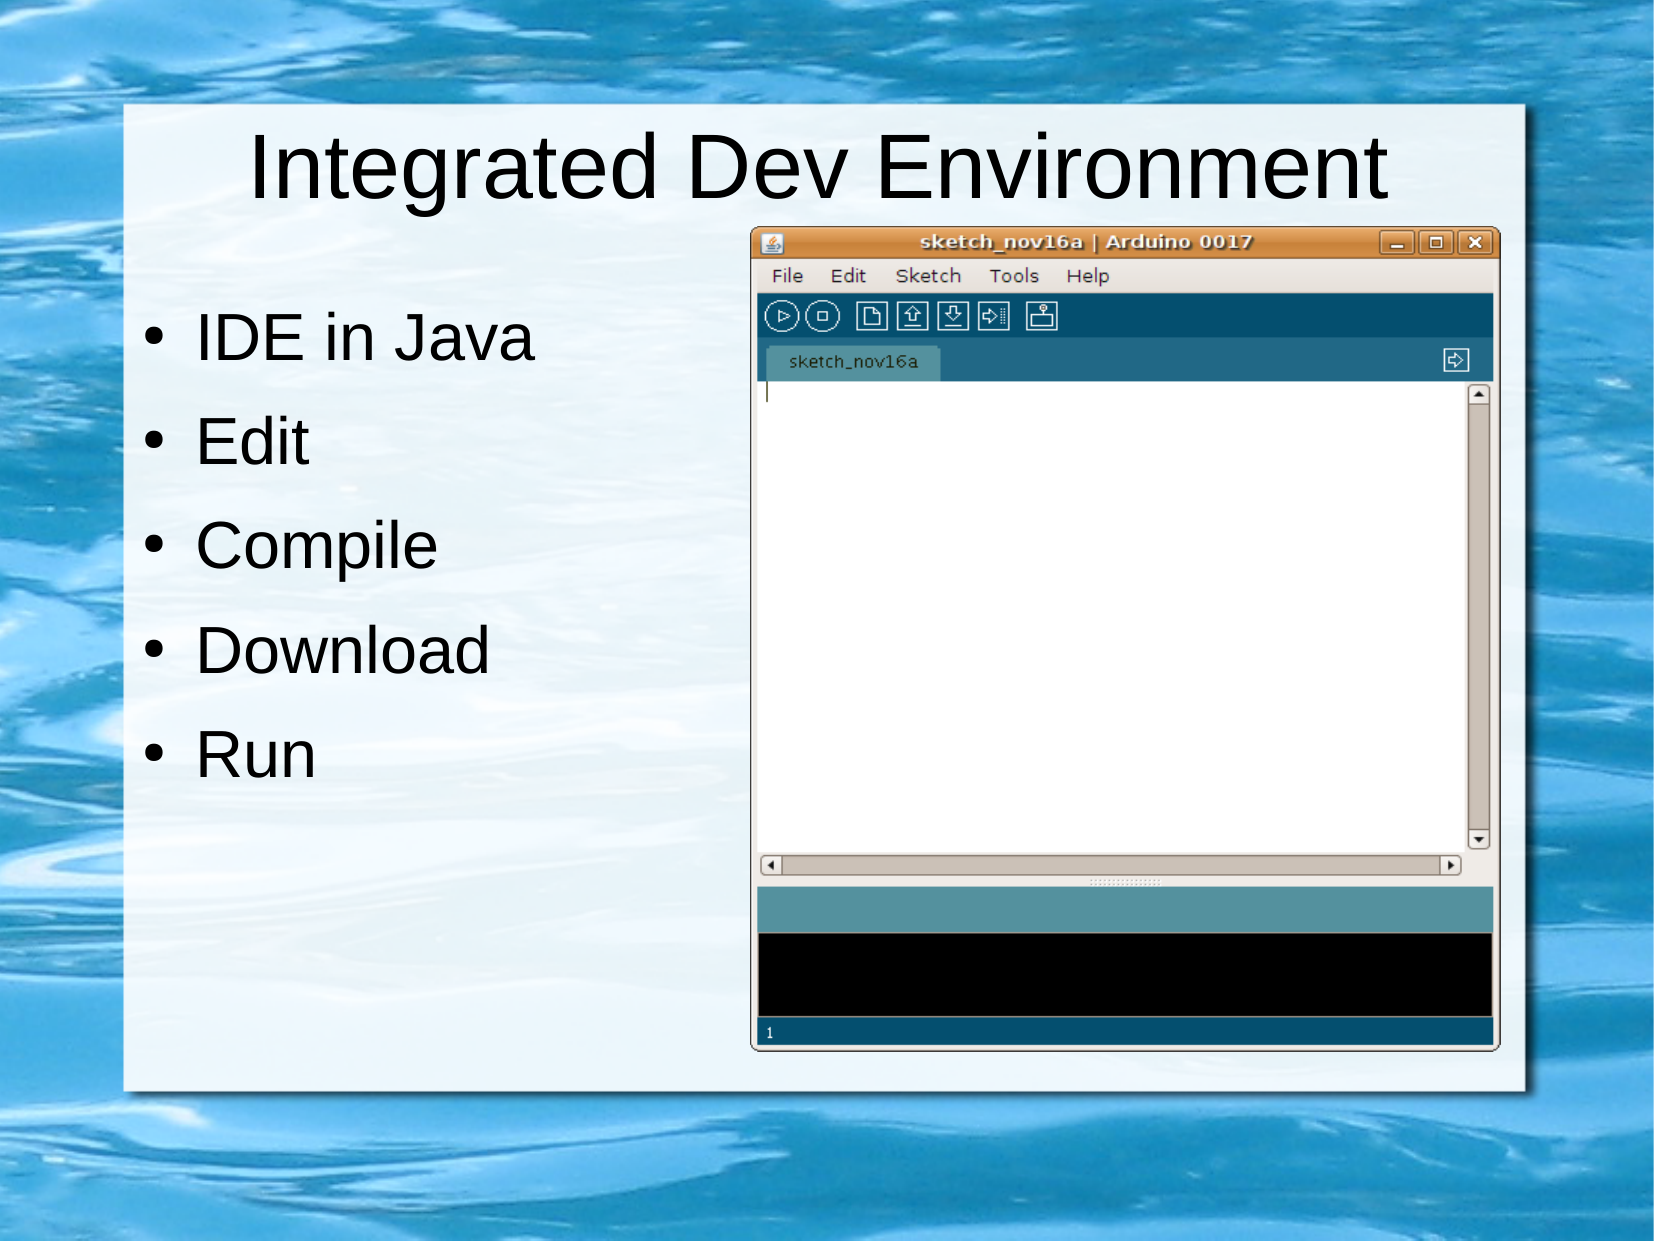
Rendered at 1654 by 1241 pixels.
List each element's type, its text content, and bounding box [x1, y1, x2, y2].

list IDE in Java Edit Compile Download Run [124, 300, 1613, 1119]
title Integrated Dev Environment [75, 70, 1564, 263]
picture [0, 0, 1654, 1241]
